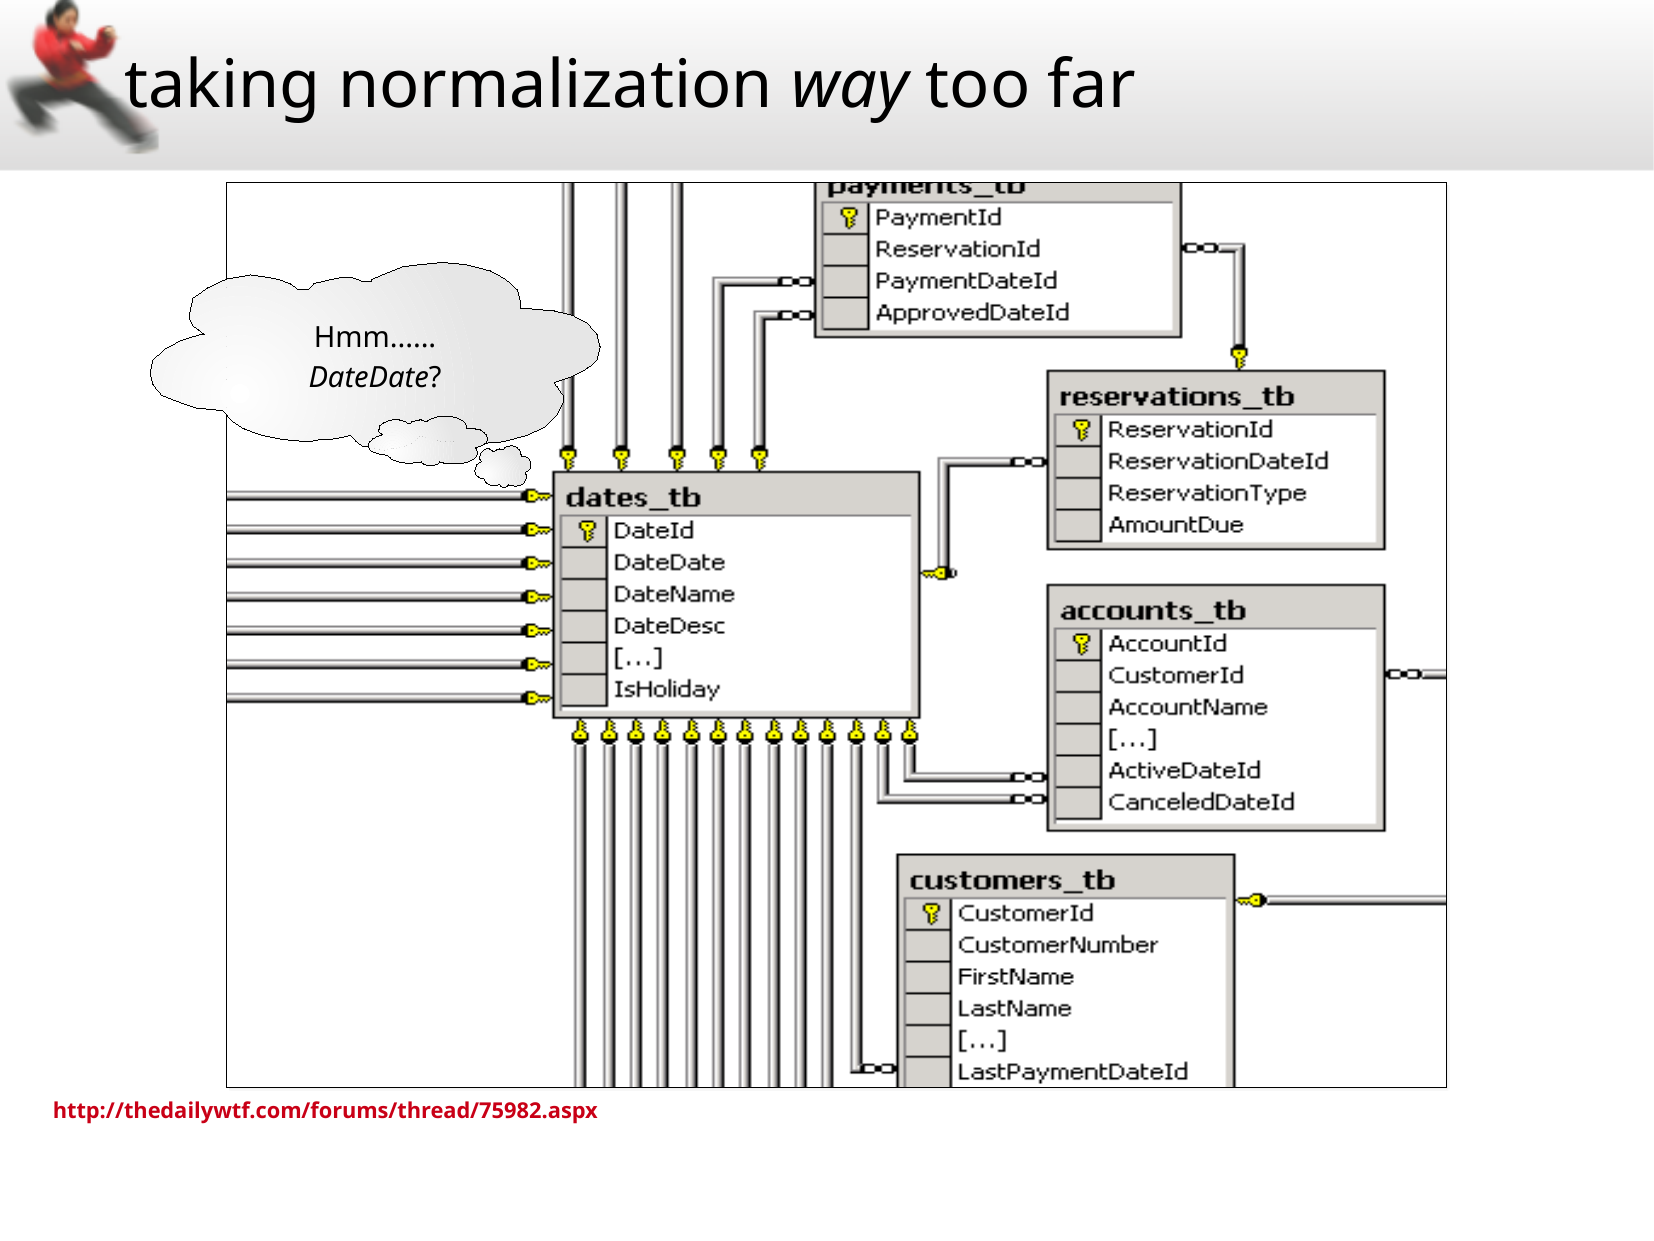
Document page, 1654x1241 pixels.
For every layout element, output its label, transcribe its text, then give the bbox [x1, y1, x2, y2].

text_box [474, 445, 531, 488]
text_box Hmm...... DateDate? [150, 262, 601, 447]
text_box http://thedailywtf.com/forums/thread/75982.aspx [38, 1087, 867, 1131]
picture [0, 0, 1654, 1241]
text_box [368, 416, 488, 466]
title taking normalization way too far [124, 39, 1613, 125]
